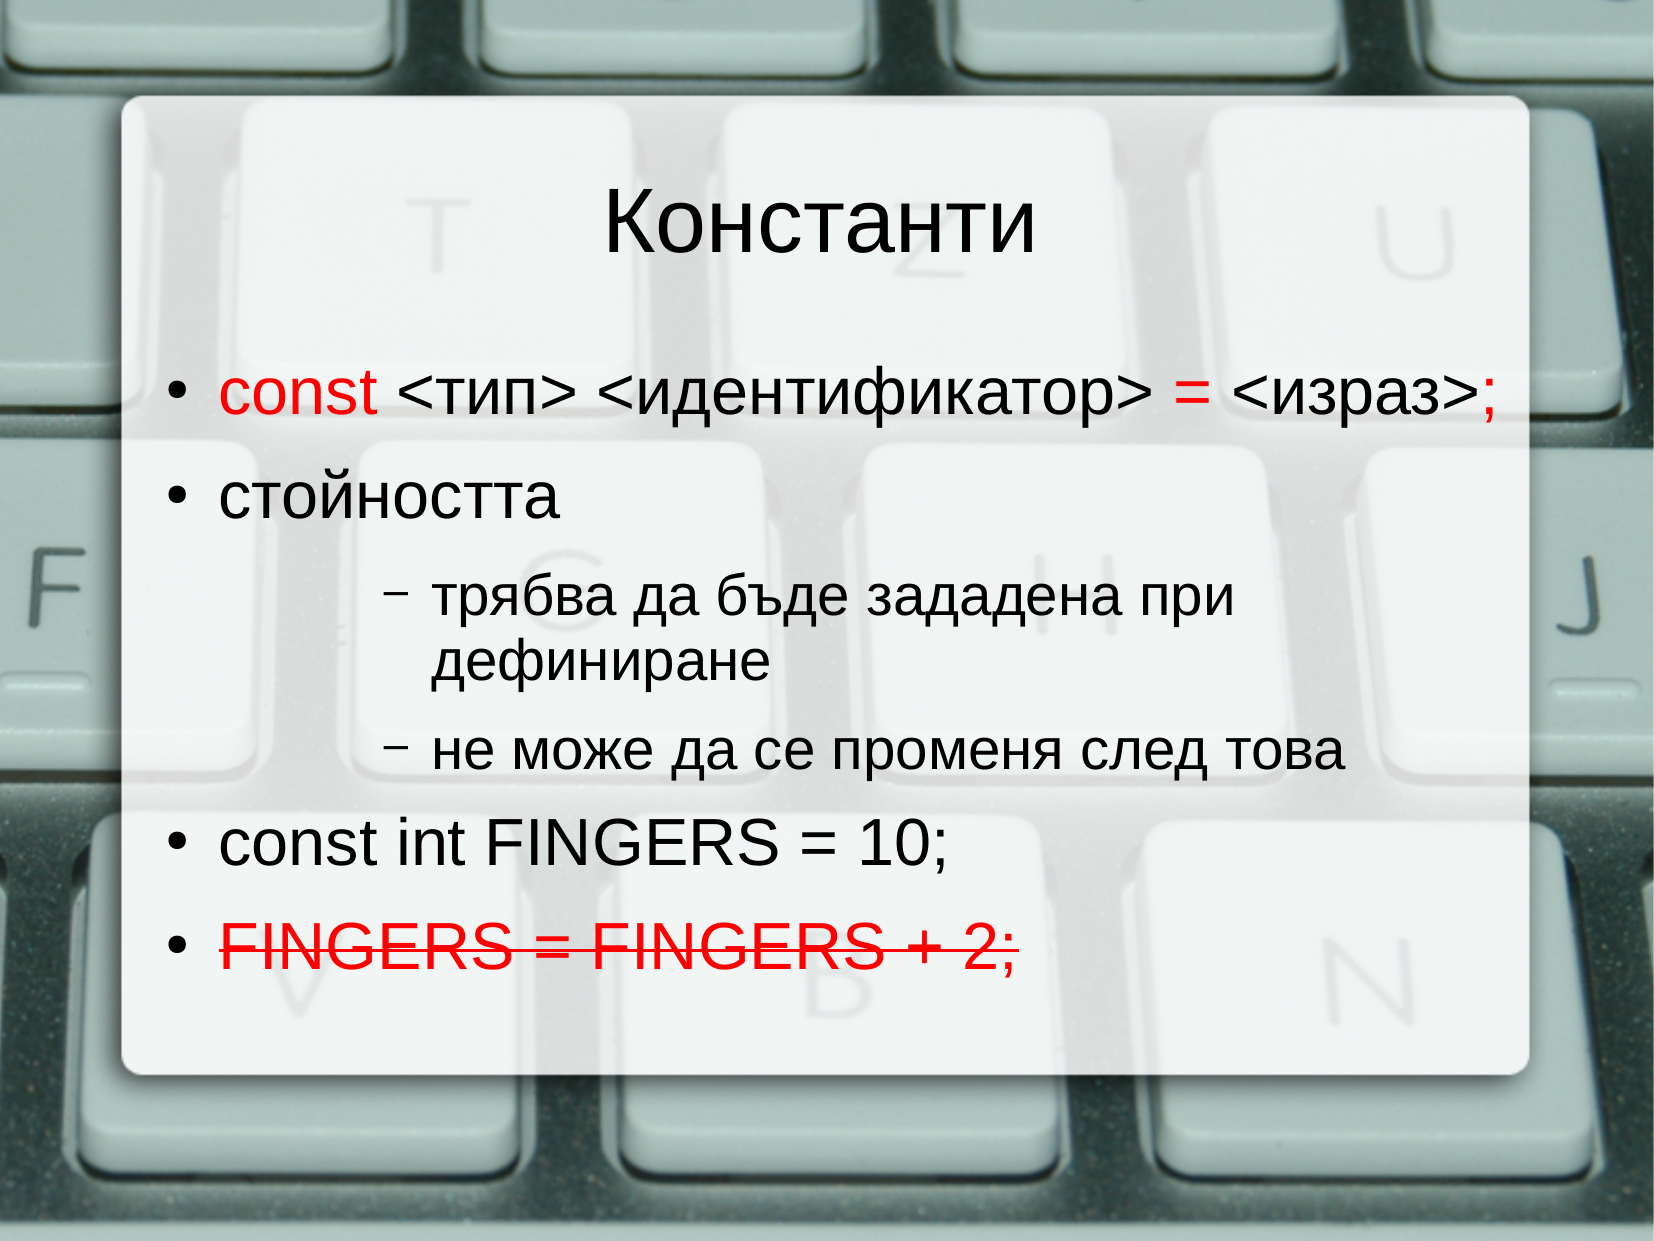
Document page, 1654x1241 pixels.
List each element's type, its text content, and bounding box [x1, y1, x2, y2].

picture [0, 0, 1654, 1241]
title Константи [135, 117, 1506, 325]
list const <тип> <идентификатор> = <израз>; стойността трябва да бъде зададена при дефиниране не може да се променя след това const int FINGERS = 10; FINGERS = FINGERS + 2; [147, 354, 1506, 1074]
